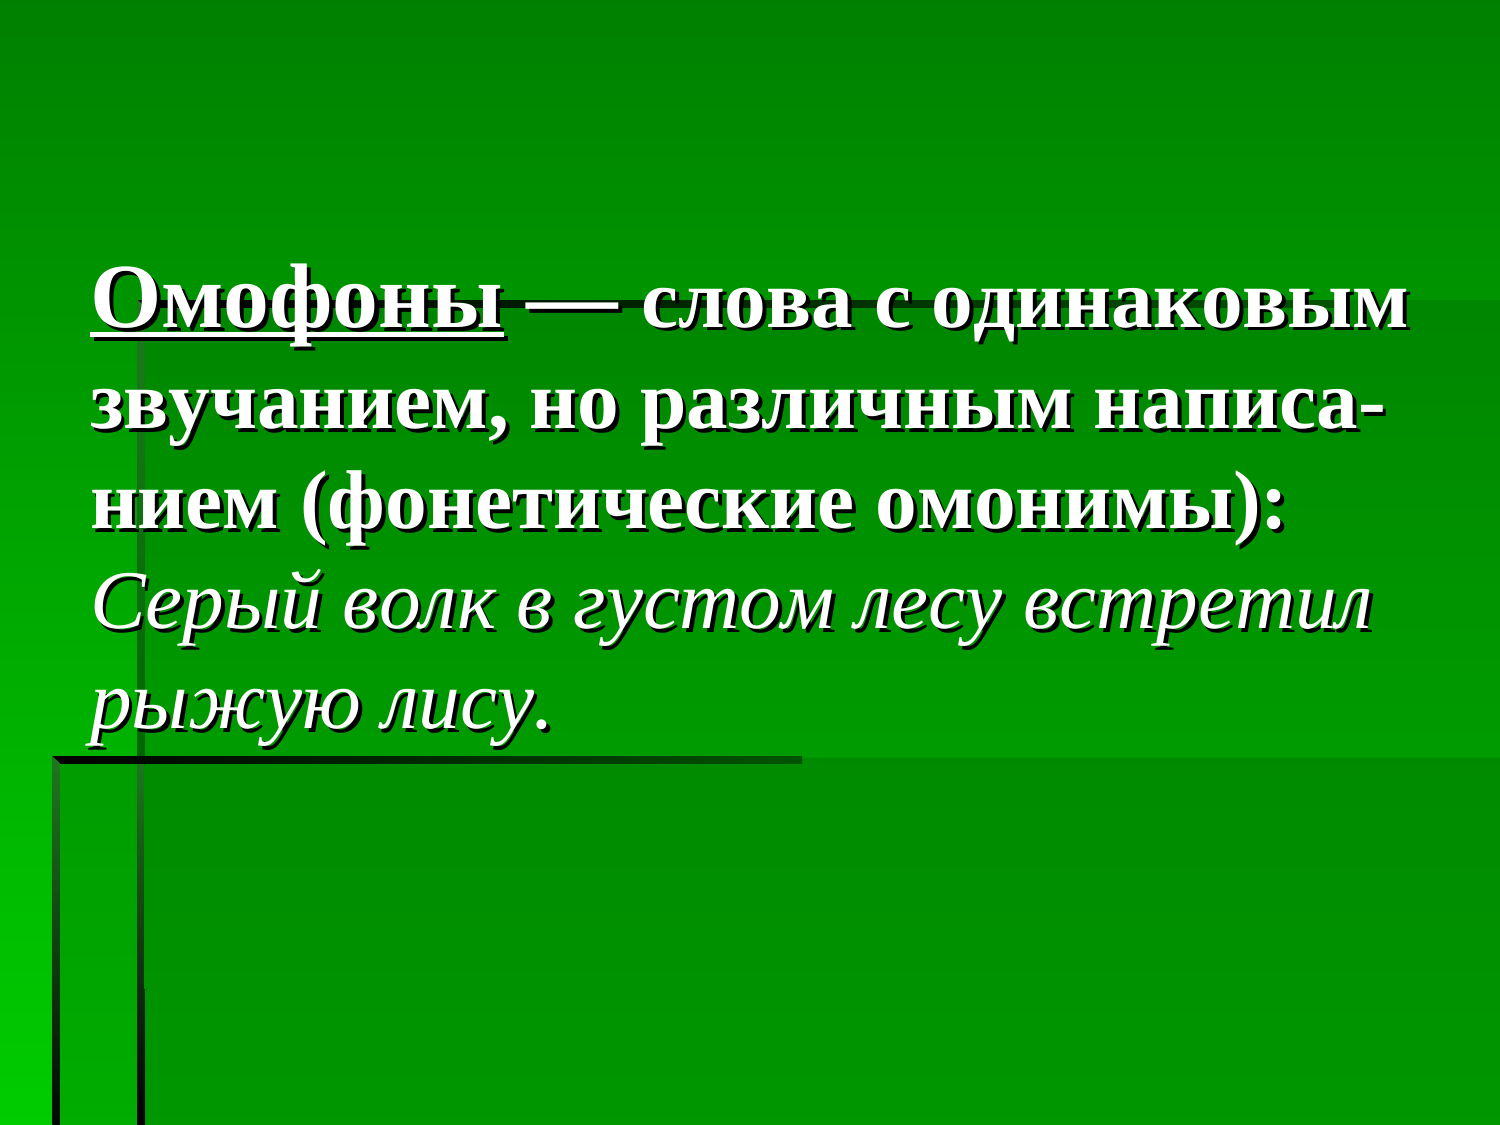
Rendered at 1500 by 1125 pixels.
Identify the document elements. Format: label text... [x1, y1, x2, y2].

title Омофоны — слова с одинаковым звучанием, но различным написа-нием (фонетические омонимы): Серый волк в густом лесу встретил рыжую лису. [75, 40, 1451, 941]
